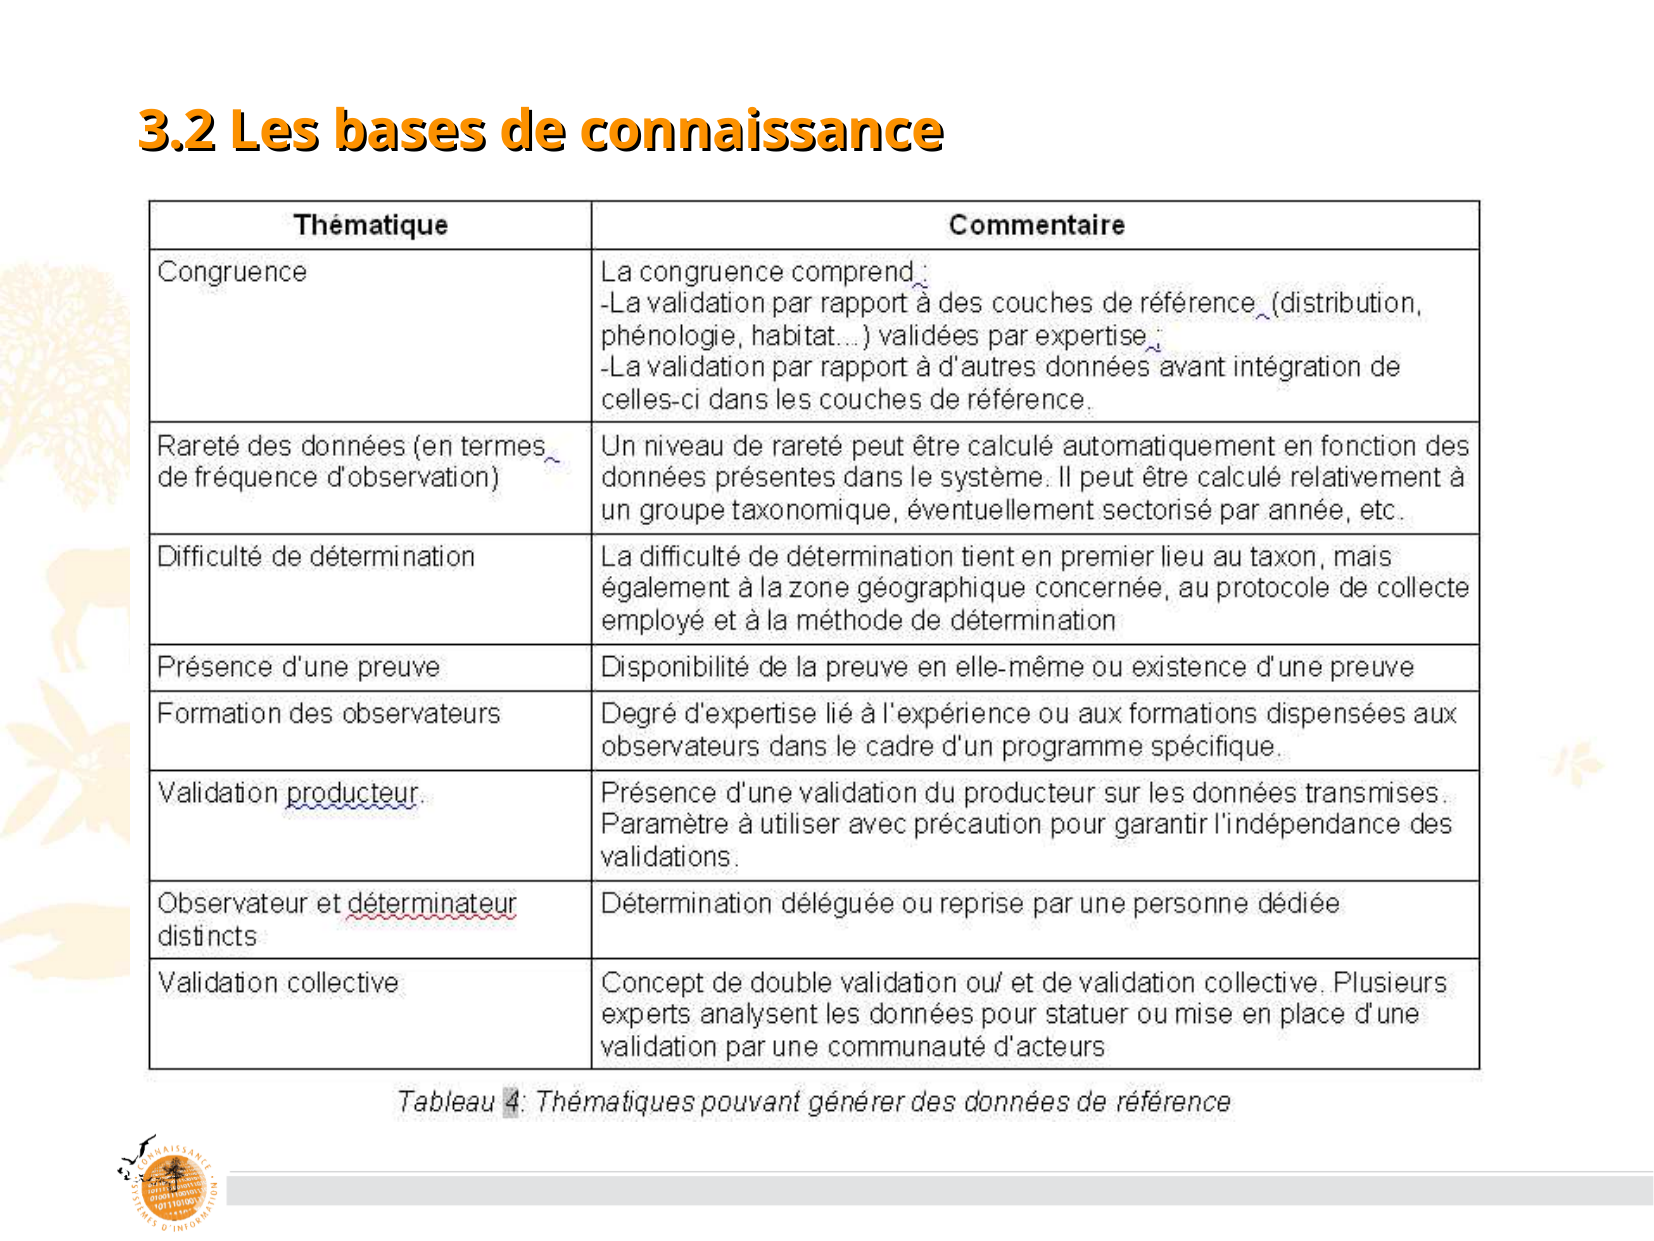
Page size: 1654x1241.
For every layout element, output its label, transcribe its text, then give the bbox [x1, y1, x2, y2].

picture [0, 0, 1654, 1241]
title 3.2 Les bases de connaissance [118, 49, 1607, 207]
